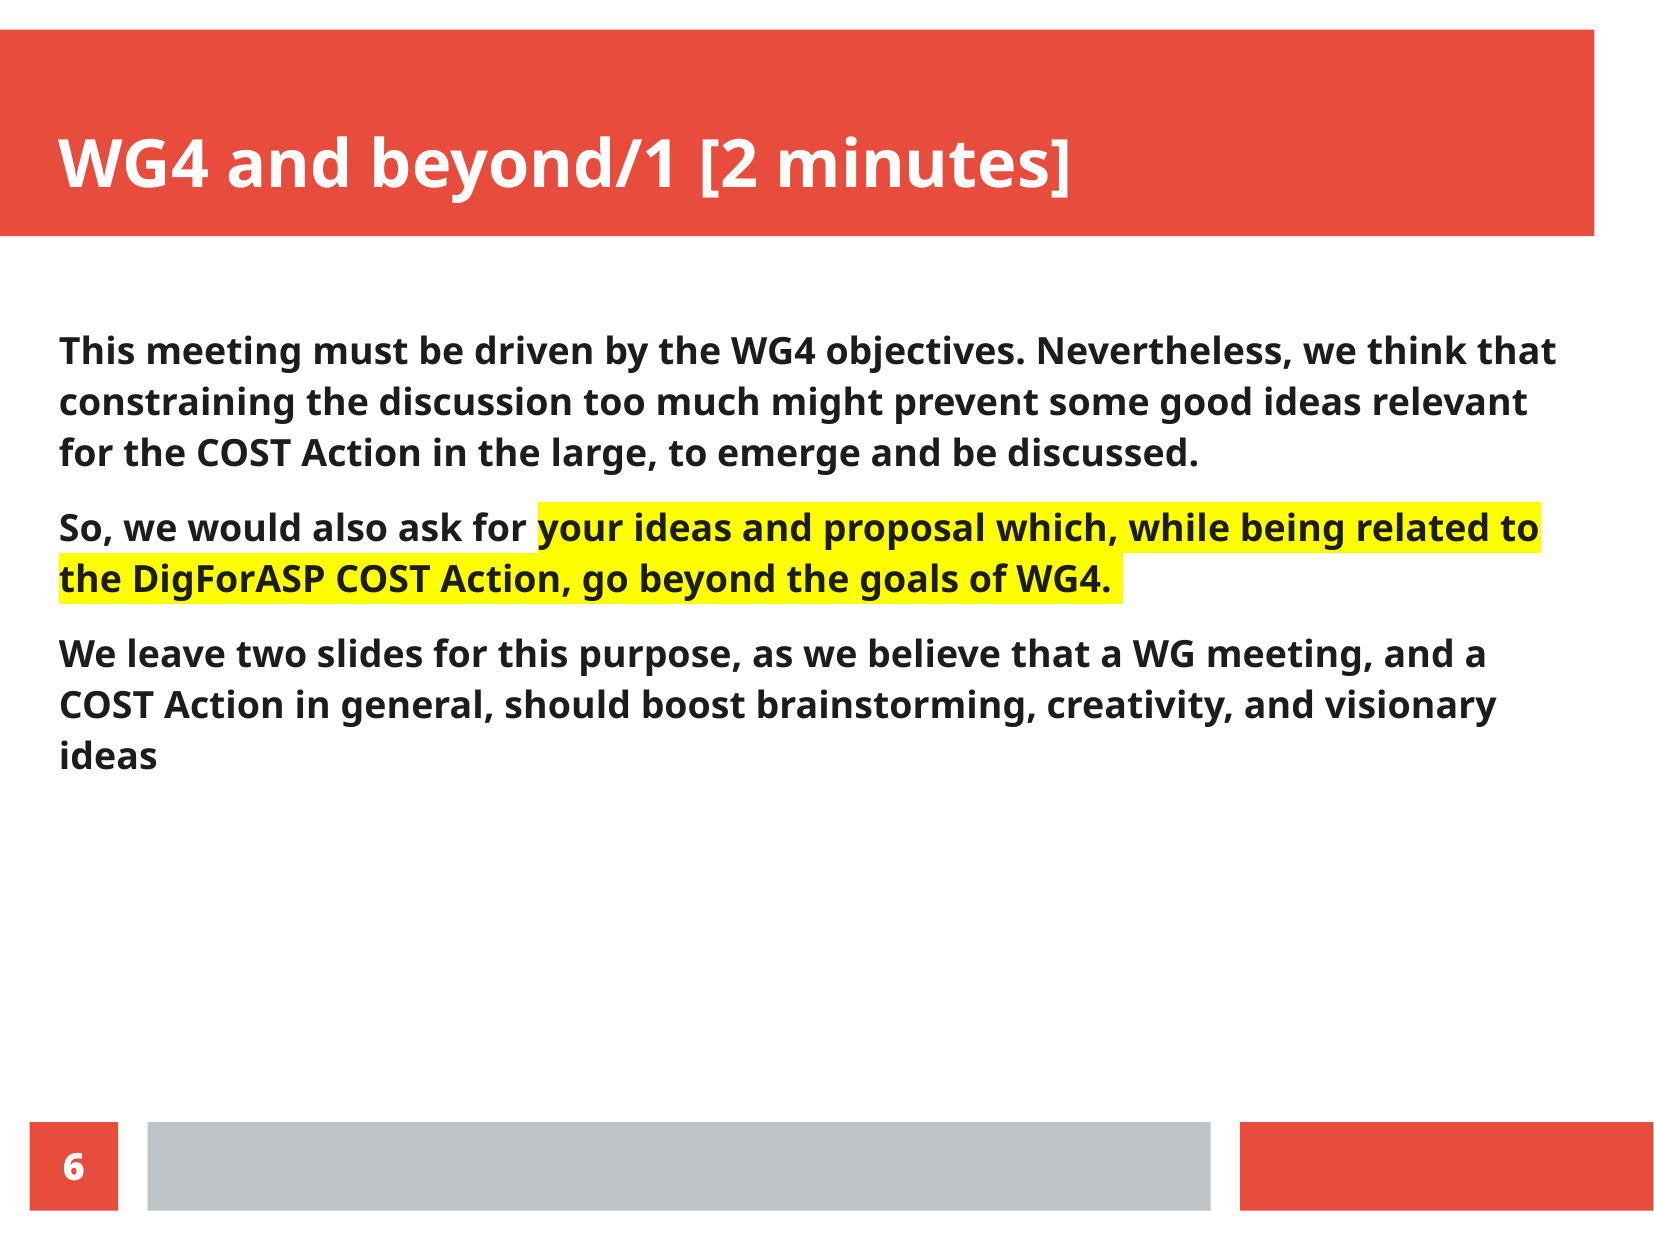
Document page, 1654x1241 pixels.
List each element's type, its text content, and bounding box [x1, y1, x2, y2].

title WG4 and beyond/1 [2 minutes] [59, 59, 1595, 207]
list This meeting must be driven by the WG4 objectives. Nevertheless, we think that constraining the discussion too much might prevent some good ideas relevant for the COST Action in the large, to emerge and be discussed. So, we would also ask for your ideas and proposal which, while being related to the DigForASP COST Action, go beyond the goals of WG4. We leave two slides for this purpose, as we believe that a WG meeting, and a COST Action in general, should boost brainstorming, creativity, and visionary ideas [59, 324, 1565, 1093]
